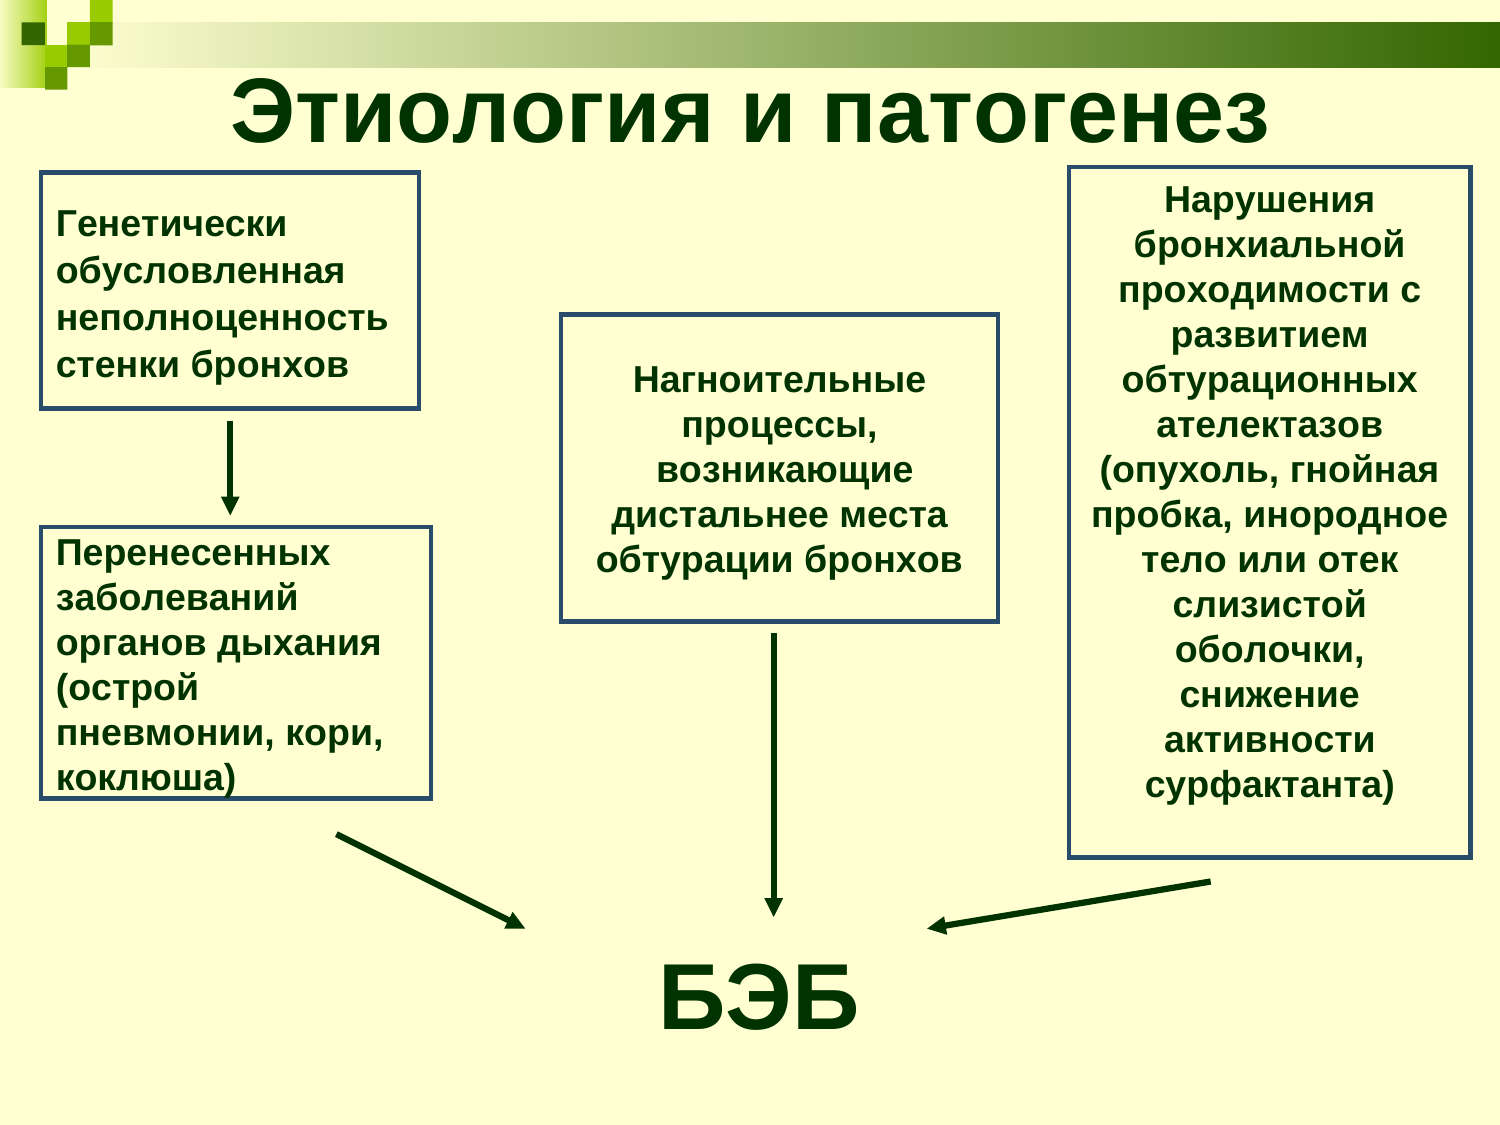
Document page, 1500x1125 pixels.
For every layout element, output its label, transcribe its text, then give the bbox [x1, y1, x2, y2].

text_box Генетически обусловленная неполноценность стенки бронхов [41, 172, 419, 409]
title Этиология и патогенез [88, 31, 1414, 182]
text_box БЭБ [643, 928, 880, 1057]
text_box Нарушения бронхиальной проходимости с развитием обтурационных ателектазов (опухоль, гнойная пробка, инородное тело или отек слизистой оболочки, снижение активности сурфактанта) [1069, 167, 1471, 858]
text_box Перенесенных заболеваний органов дыхания (острой пневмонии, кори, коклюша) [41, 527, 431, 799]
text_box Нагноительные процессы, возникающие дистальнее места обтурации бронхов [560, 314, 999, 622]
